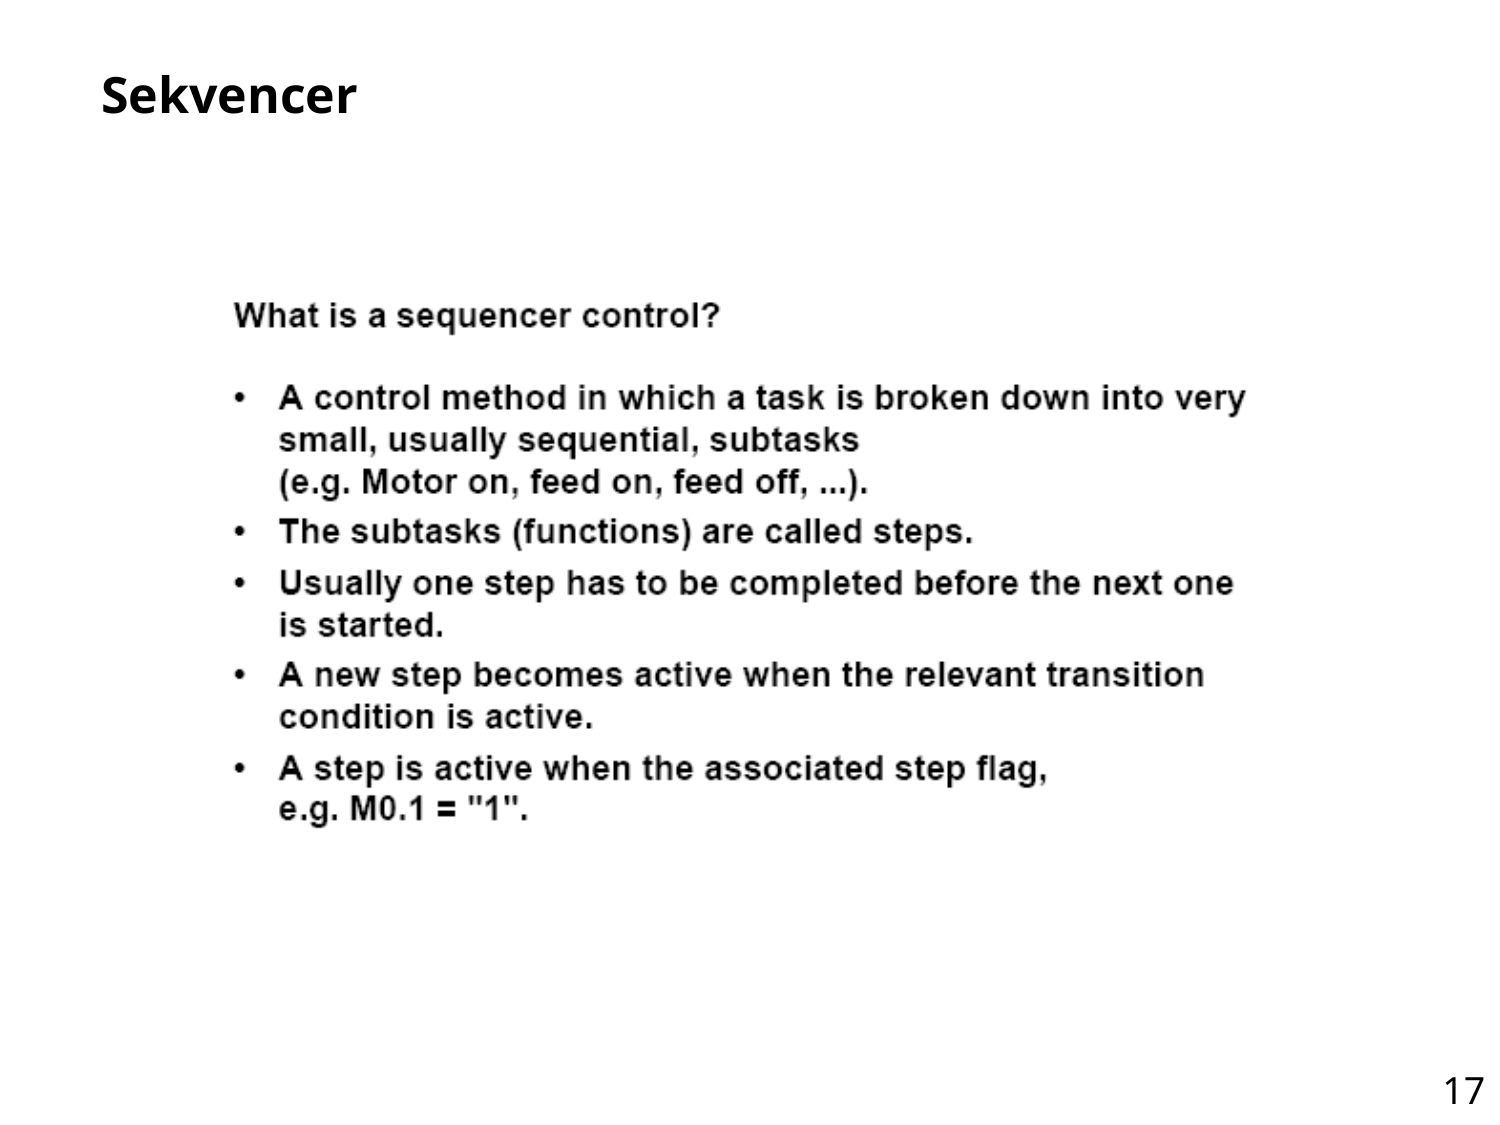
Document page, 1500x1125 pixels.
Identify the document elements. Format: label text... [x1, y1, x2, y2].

picture [215, 280, 1263, 855]
text_box Sekvencer [86, 55, 374, 131]
